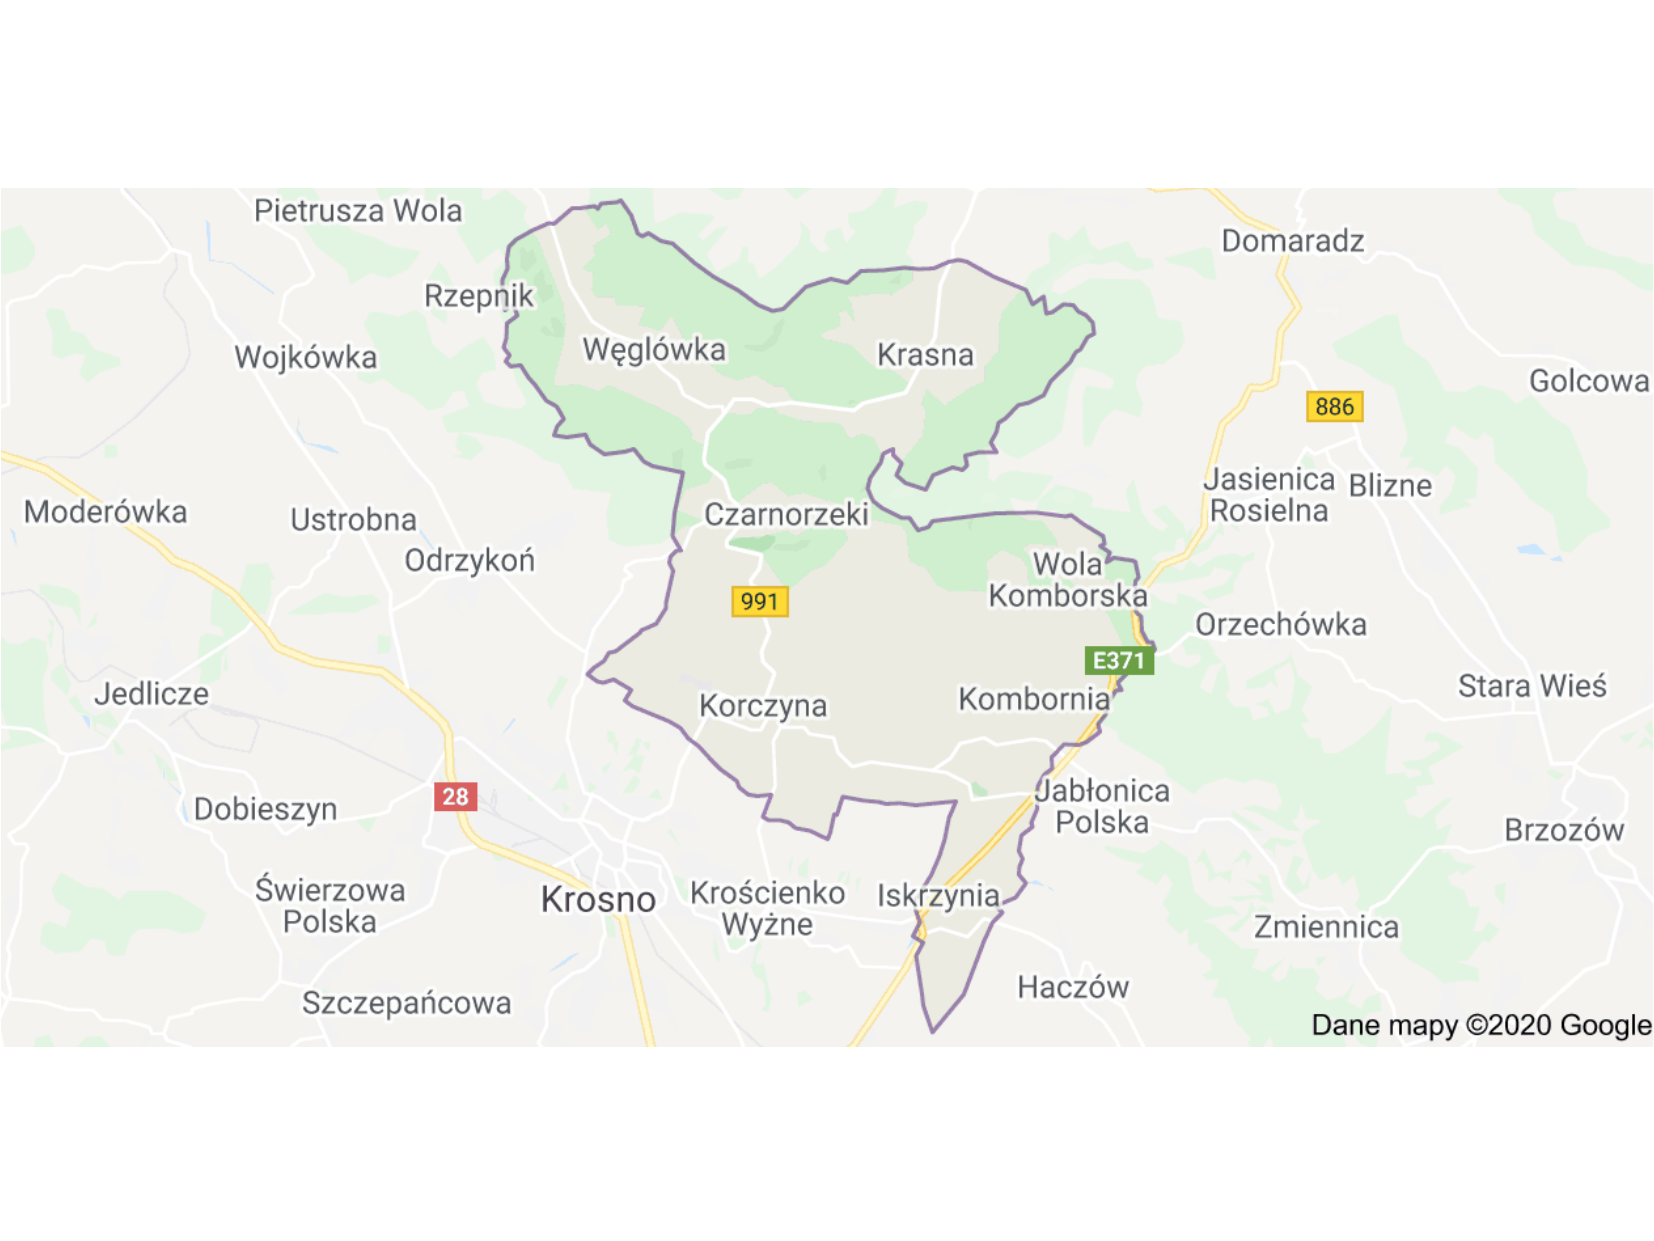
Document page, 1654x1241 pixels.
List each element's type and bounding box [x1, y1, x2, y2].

picture [1, 188, 1654, 1047]
